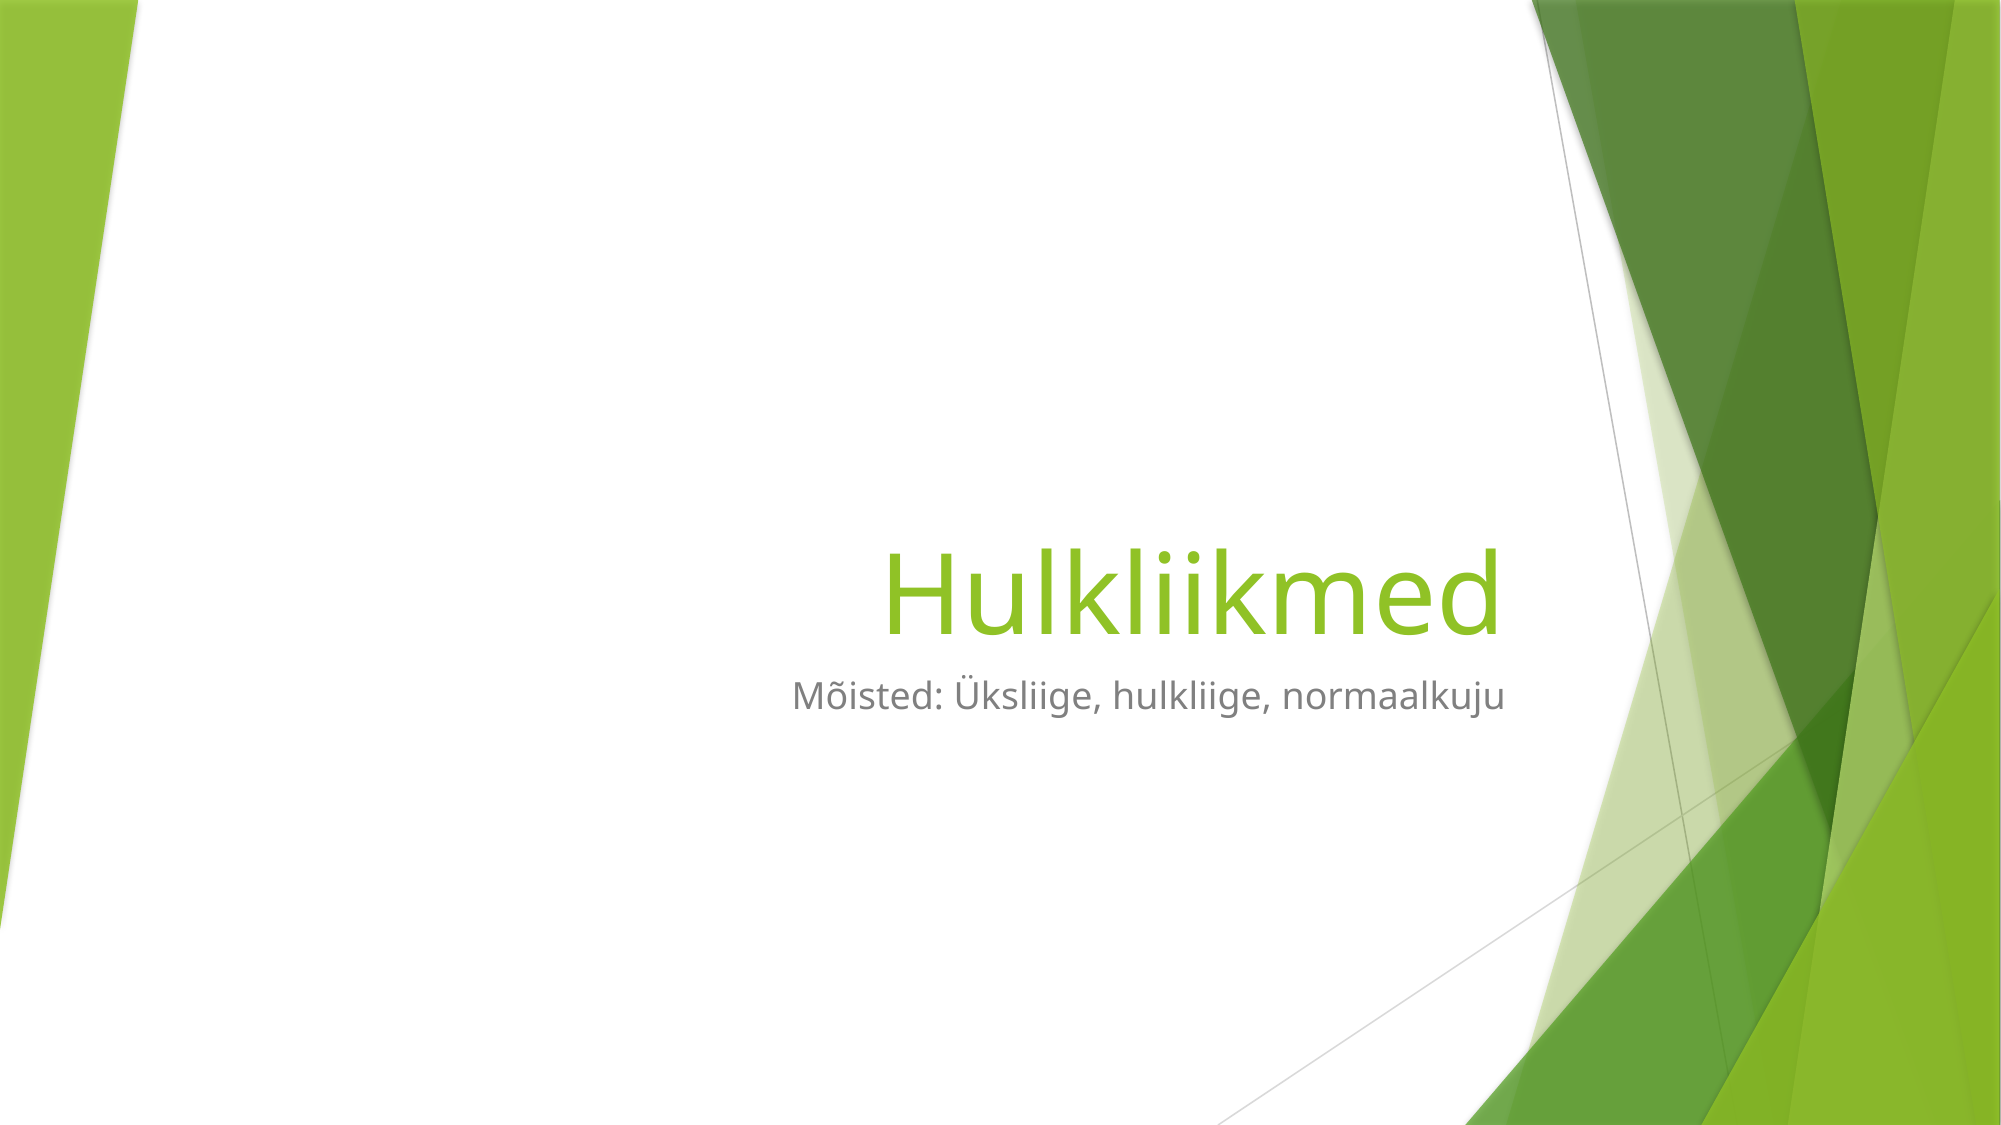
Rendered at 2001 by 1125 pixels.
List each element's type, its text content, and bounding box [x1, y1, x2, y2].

title Hulkliikmed [247, 394, 1522, 664]
subtitle Mõisted: Üksliige, hulkliige, normaalkuju [247, 664, 1522, 845]
